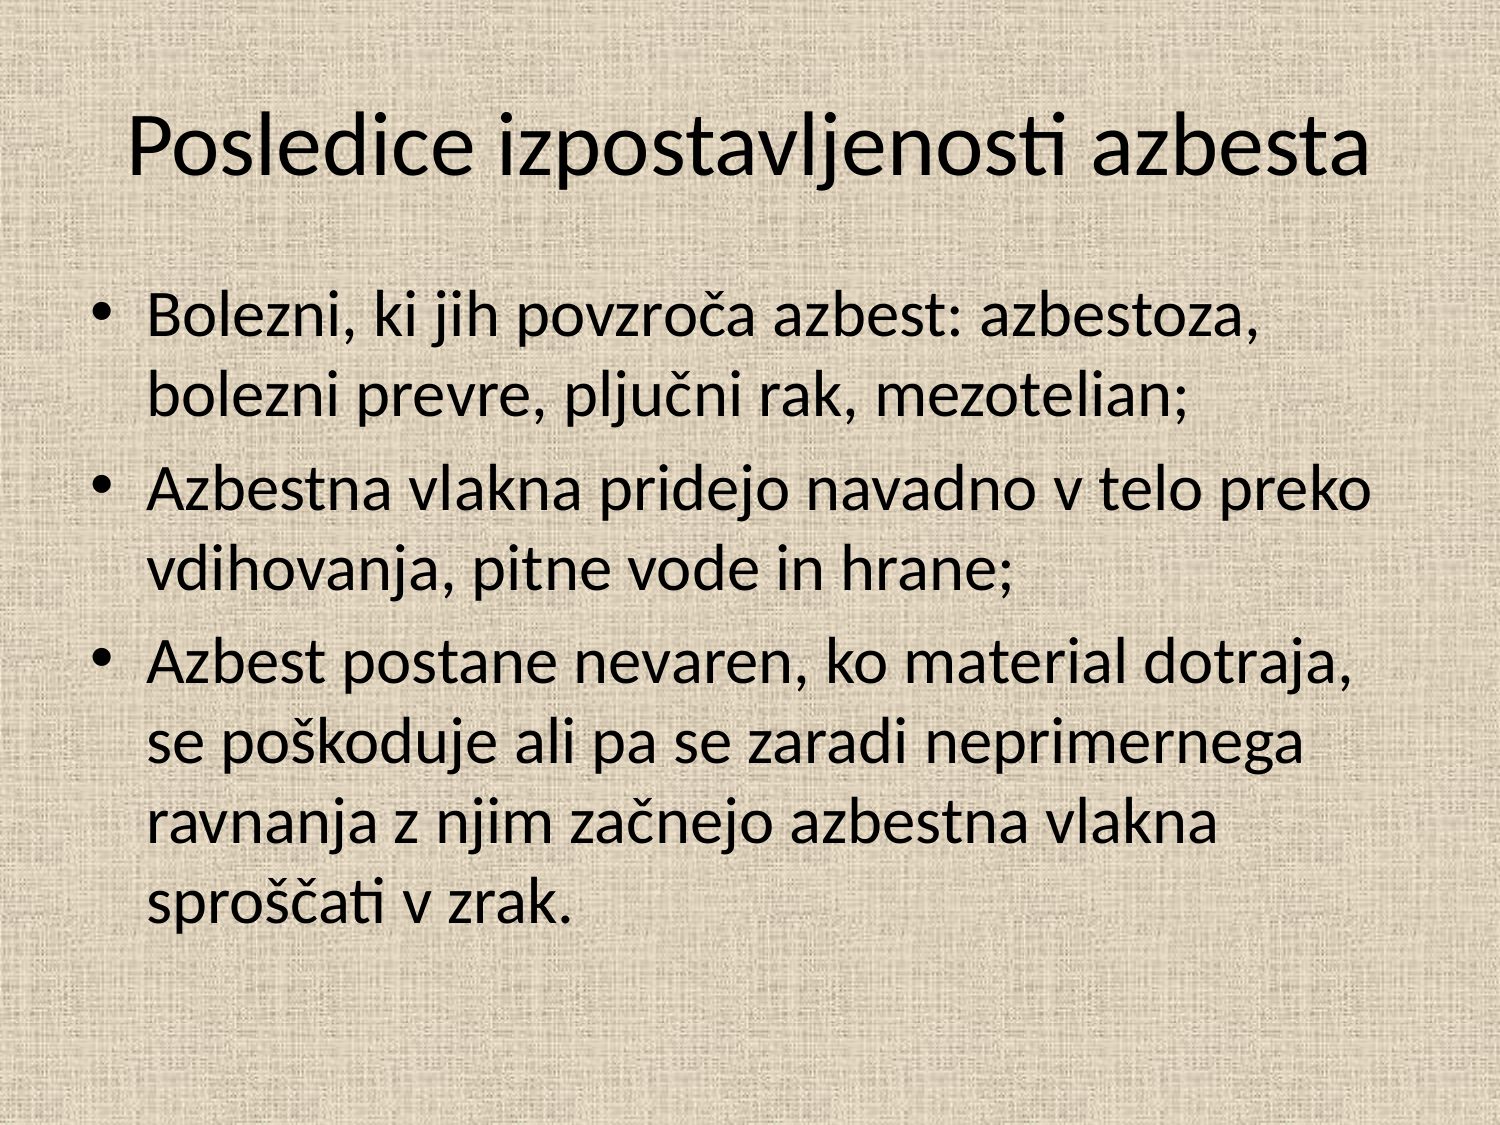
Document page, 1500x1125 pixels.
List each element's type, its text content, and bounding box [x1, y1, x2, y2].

picture [0, 0, 1500, 1125]
list Bolezni, ki jih povzroča azbest: azbestoza, bolezni prevre, pljučni rak, mezotelian; Azbestna vlakna pridejo navadno v telo preko vdihovanja, pitne vode in hrane; Azbest postane nevaren, ko material dotraja, se poškoduje ali pa se zaradi neprimernega ravnanja z njim začnejo azbestna vlakna sproščati v zrak. [75, 262, 1425, 1005]
title Posledice izpostavljenosti azbesta [75, 45, 1425, 233]
